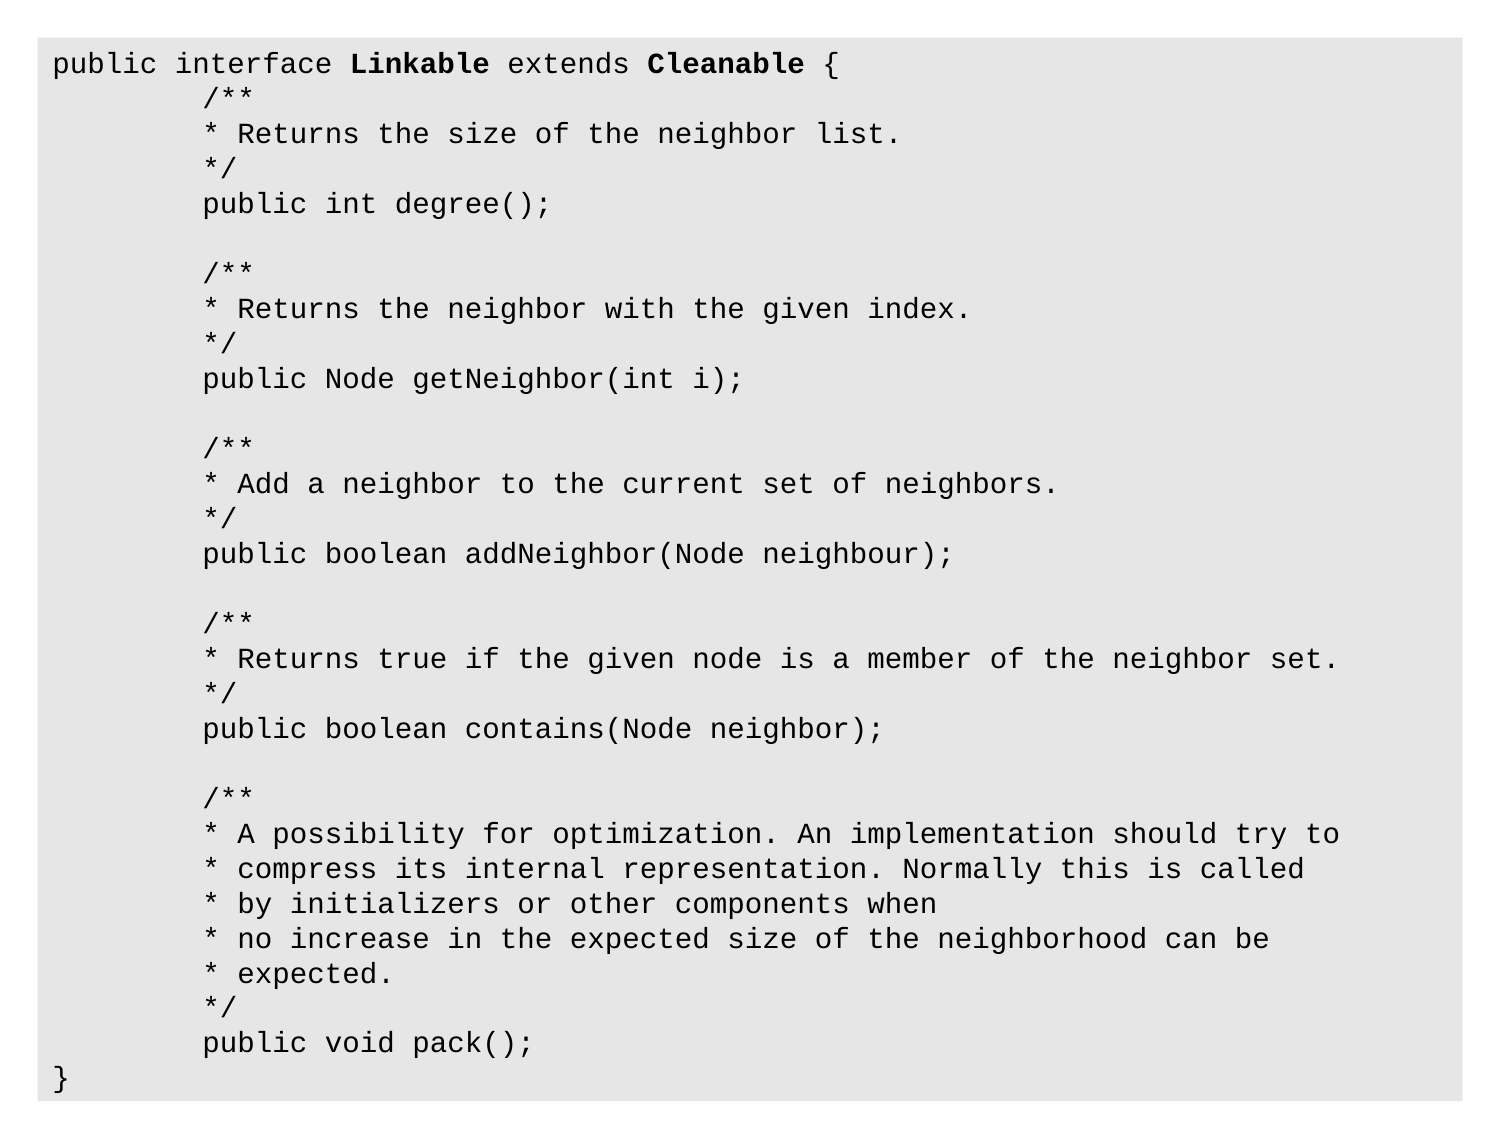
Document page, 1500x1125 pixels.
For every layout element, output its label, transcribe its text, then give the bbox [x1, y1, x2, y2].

text_box public interface Linkable extends Cleanable { /** * Returns the size of the neighbor list. */ public int degree(); /** * Returns the neighbor with the given index. */ public Node getNeighbor(int i); /** * Add a neighbor to the current set of neighbors. */ public boolean addNeighbor(Node neighbour); /** * Returns true if the given node is a member of the neighbor set. */ public boolean contains(Node neighbor); /** * A possibility for optimization. An implementation should try to * compress its internal representation. Normally this is called * by initializers or other components when * no increase in the expected size of the neighborhood can be * expected. */ public void pack(); } [37, 37, 1463, 1102]
